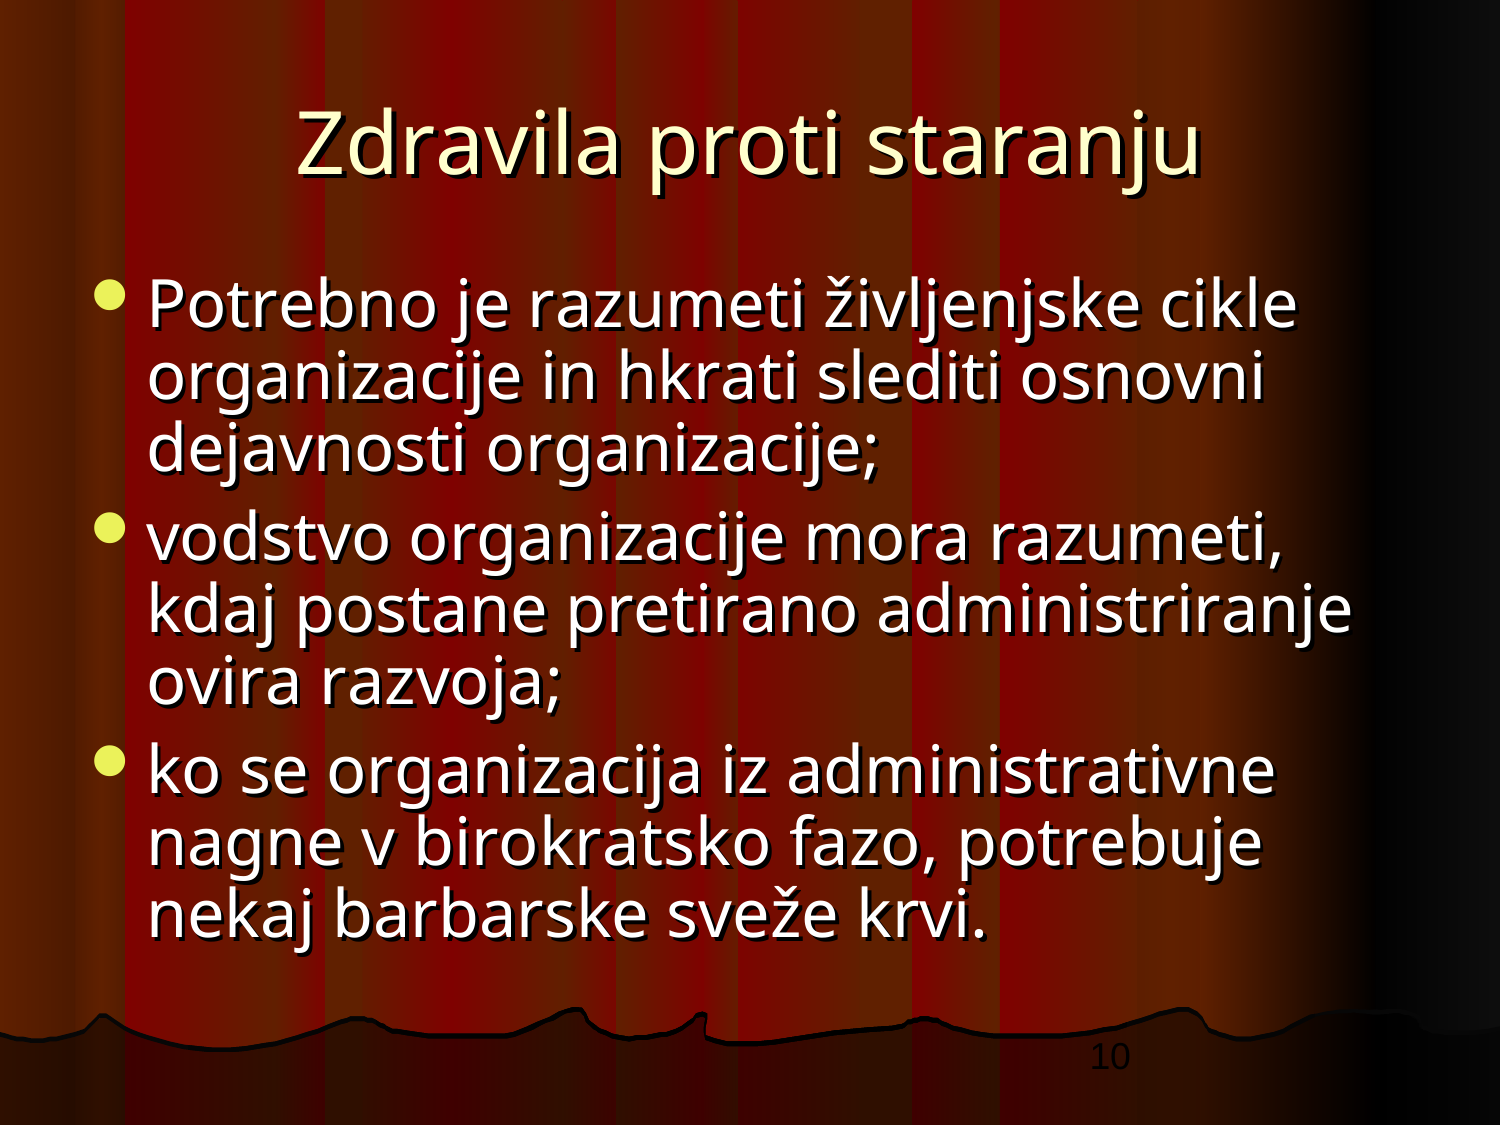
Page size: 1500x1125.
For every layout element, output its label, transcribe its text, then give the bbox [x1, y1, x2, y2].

list Potrebno je razumeti življenjske cikle organizacije in hkrati slediti osnovni dejavnosti organizacije; vodstvo organizacije mora razumeti, kdaj postane pretirano administriranje ovira razvoja; ko se organizacija iz administrativne nagne v birokratsko fazo, potrebuje nekaj barbarske sveže krvi. [75, 262, 1426, 1006]
title Zdravila proti staranju [75, 45, 1426, 233]
